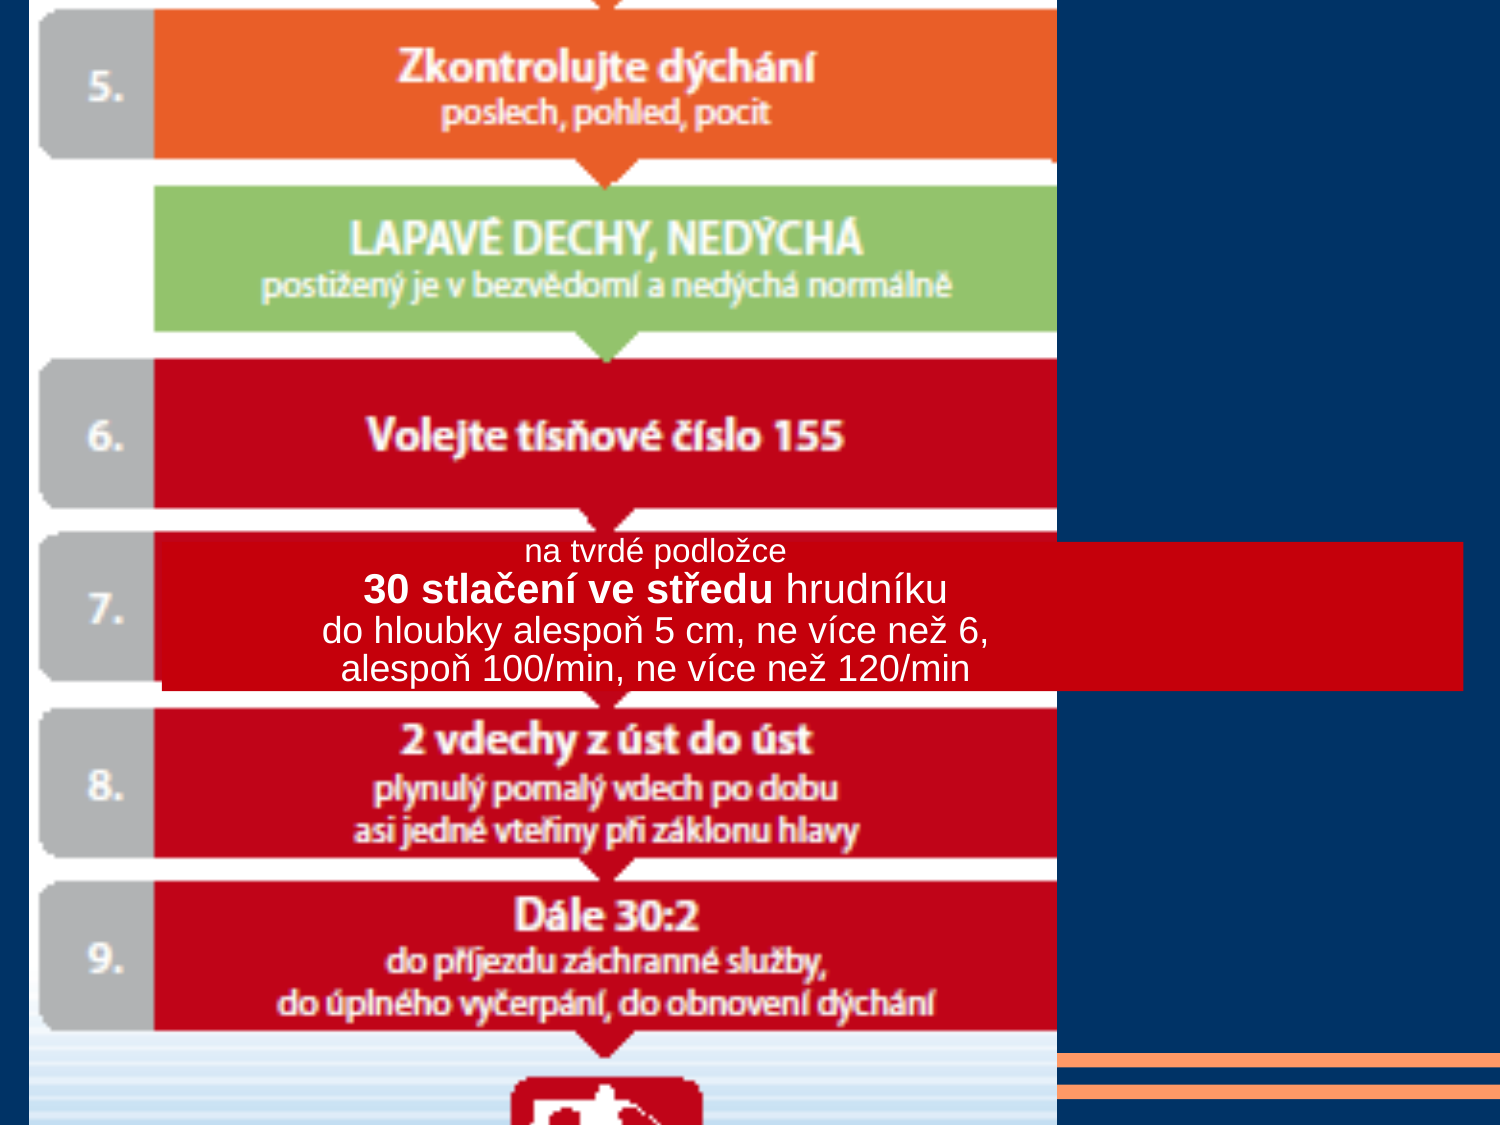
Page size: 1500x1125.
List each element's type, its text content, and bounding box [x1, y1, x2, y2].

text_box na tvrdé podložce 30 stlačení ve středu hrudníku do hloubky alespoň 5 cm, ne více než 6, alespoň 100/min, ne více než 120/min [143, 527, 1169, 698]
text_box [1169, 541, 1464, 692]
picture [29, 0, 1057, 1125]
